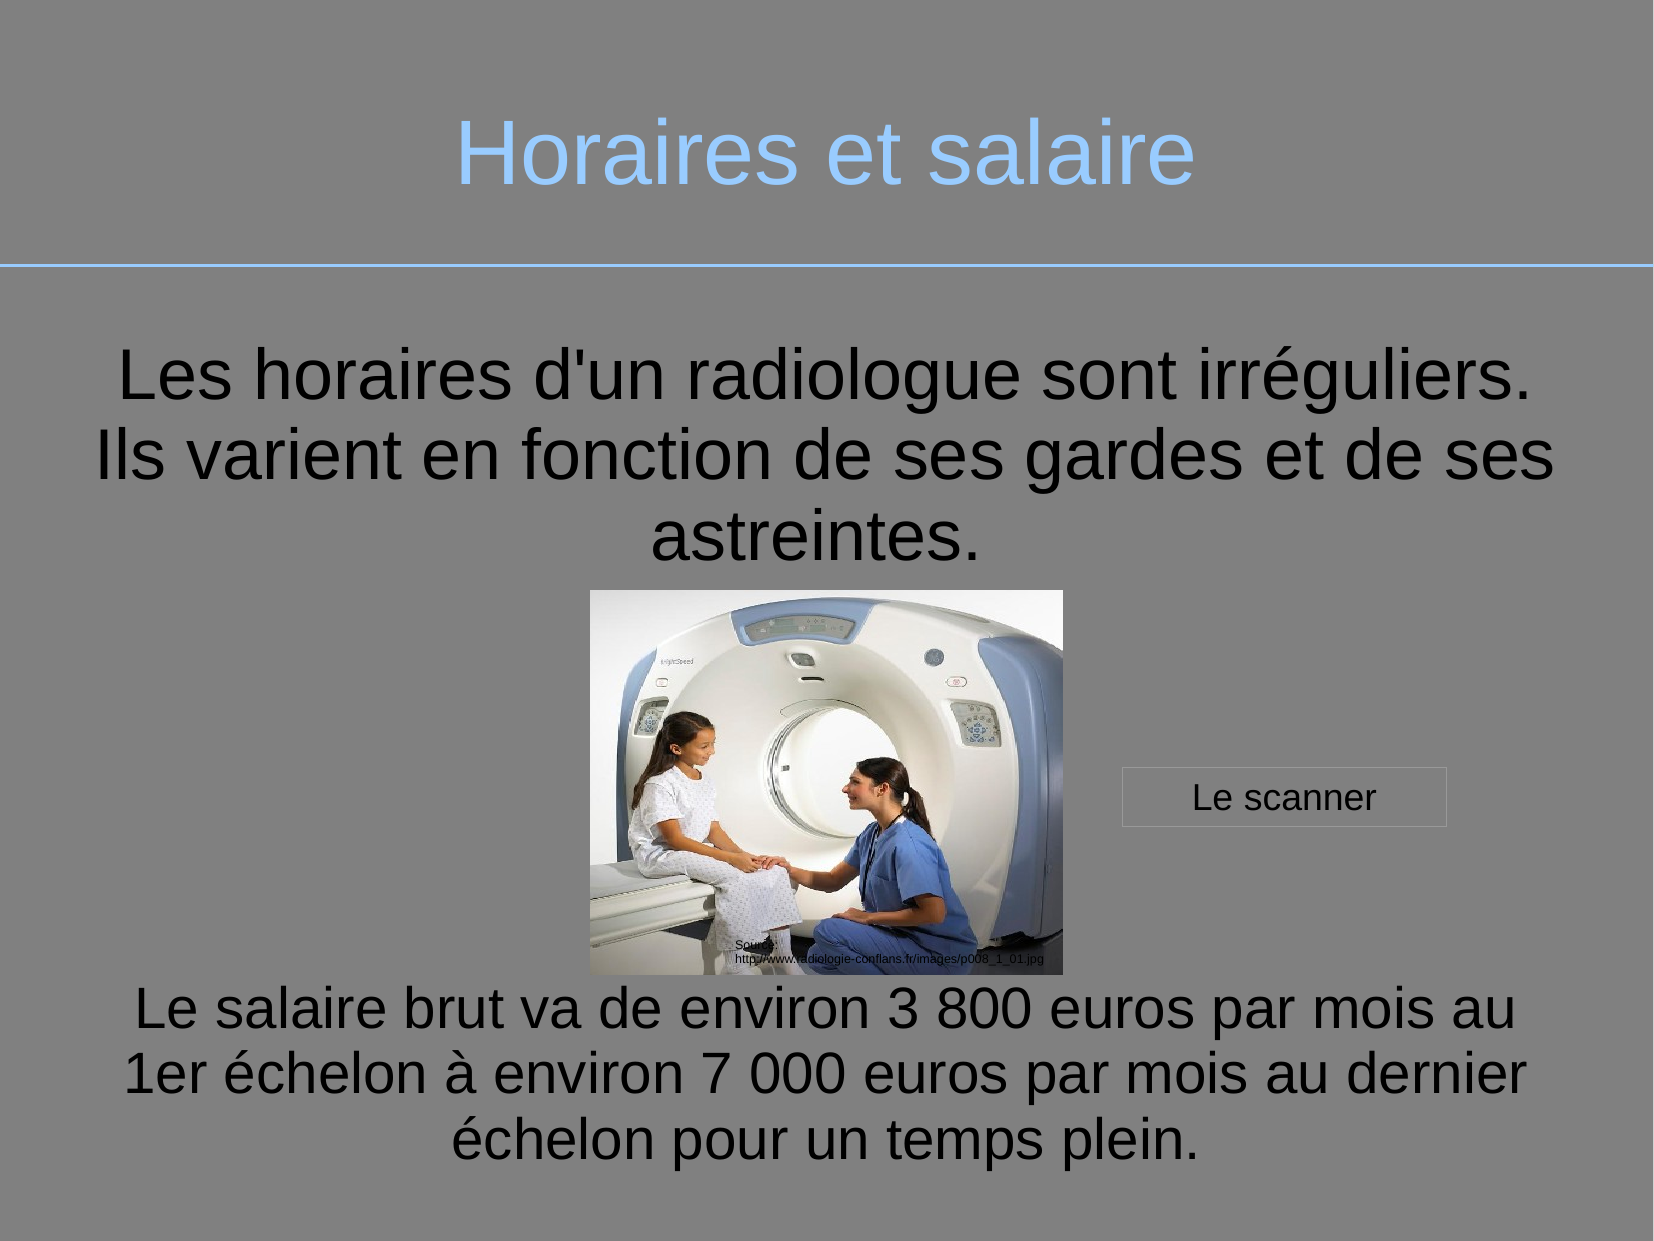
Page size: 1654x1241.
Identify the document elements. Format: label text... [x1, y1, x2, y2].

text_box Le scanner [1122, 767, 1447, 827]
picture [0, 0, 1654, 1241]
title Horaires et salaire [82, 49, 1571, 257]
subtitle Les horaires d'un radiologue sont irréguliers. Ils varient en fonction de ses gardes et de ses astreintes. Le salaire brut va de environ 3 800 euros par mois au 1er échelon à environ 7 000 euros par mois au dernier échelon pour un temps plein. [88, 265, 1565, 1241]
